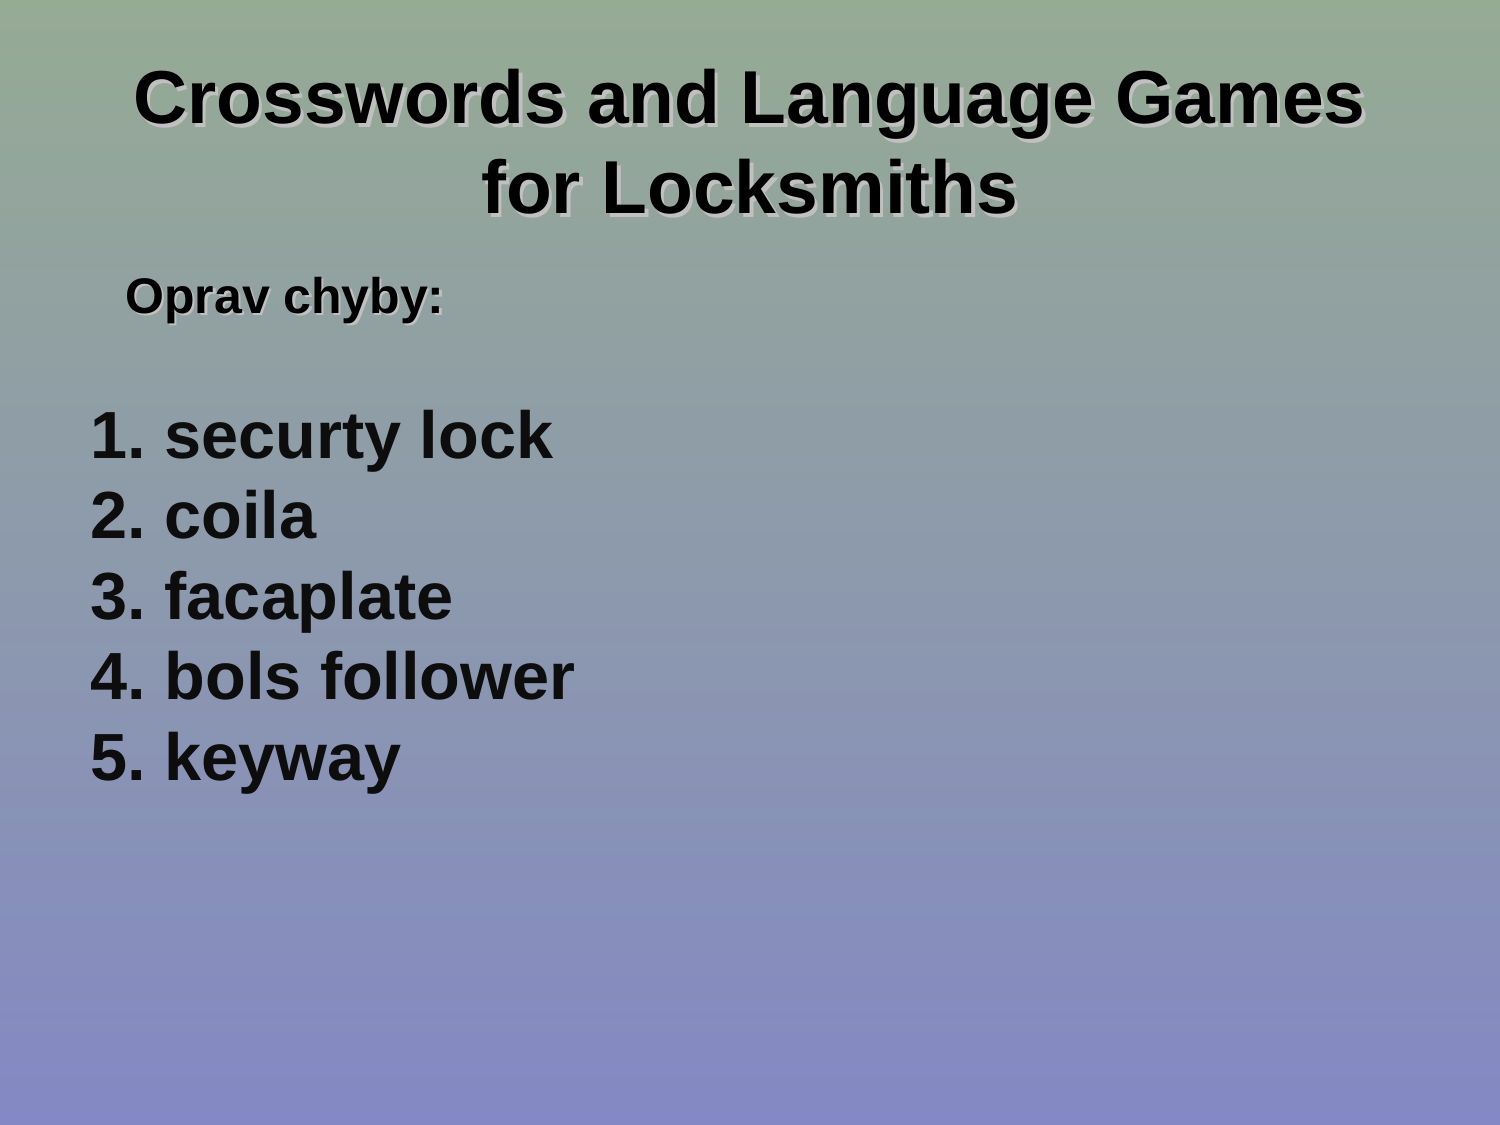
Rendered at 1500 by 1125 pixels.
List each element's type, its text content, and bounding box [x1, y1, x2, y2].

title Crosswords and Language Games for Locksmiths [75, 41, 1426, 237]
list Oprav chyby: securty lock coila facaplate bols follower keyway [75, 262, 1426, 1079]
